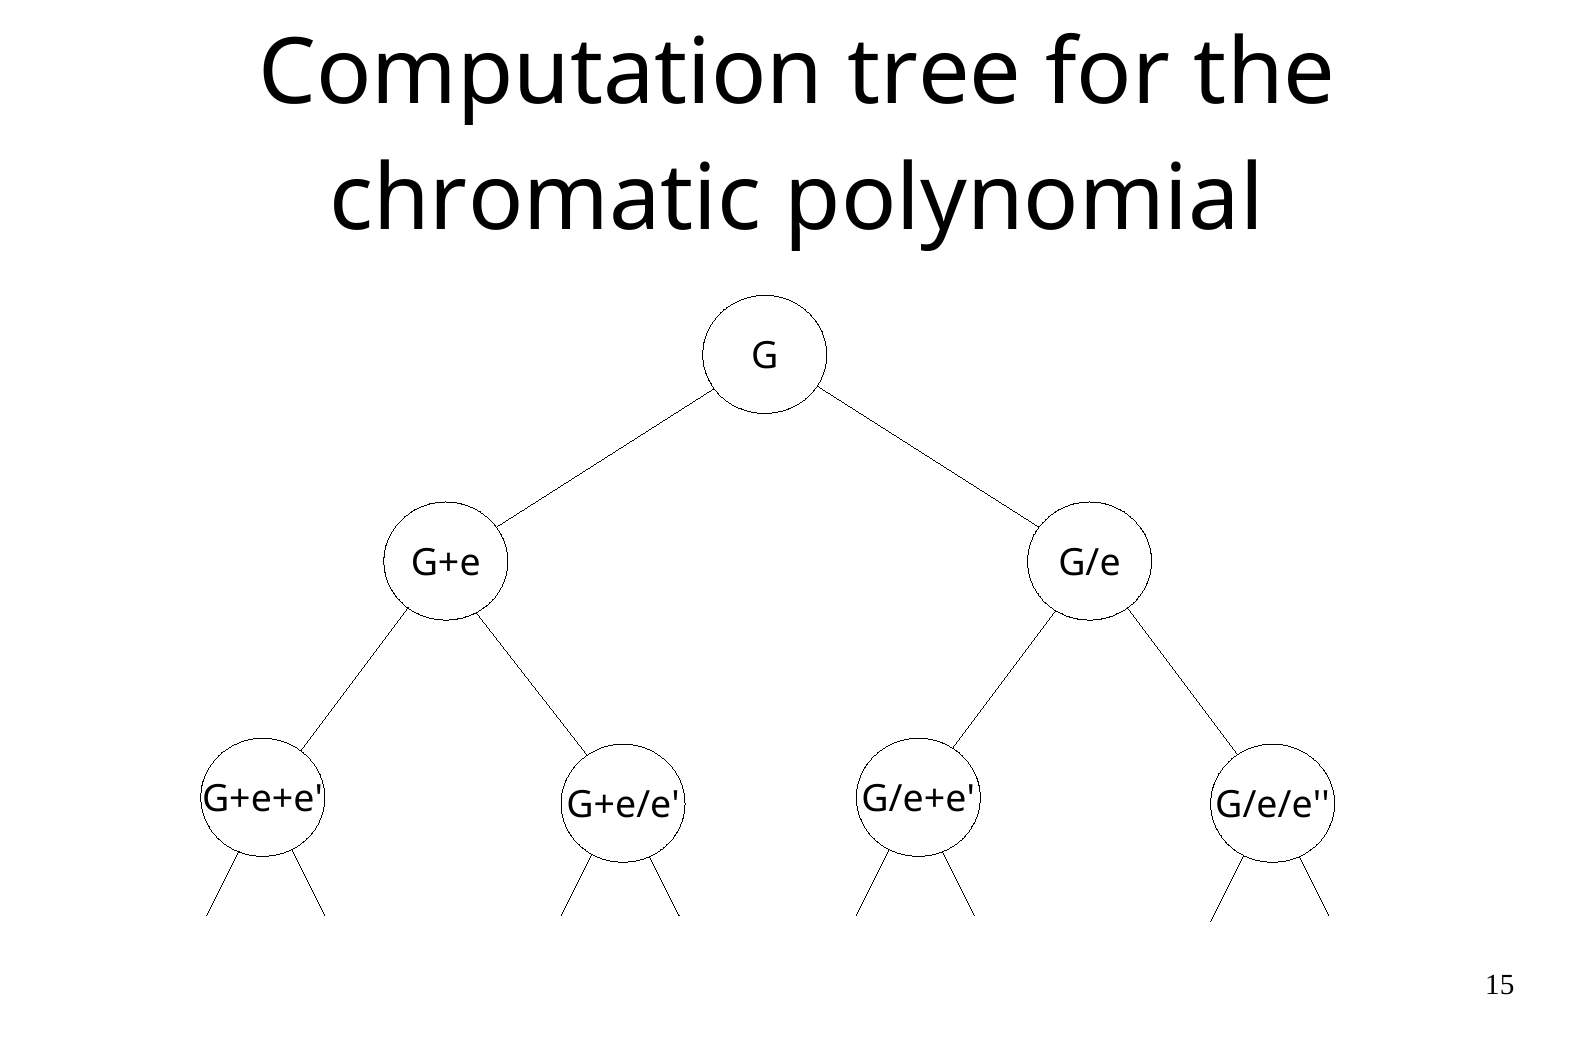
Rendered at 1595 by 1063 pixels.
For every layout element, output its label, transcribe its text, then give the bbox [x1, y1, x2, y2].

text_box G+e/e' [561, 744, 686, 863]
title Computation tree for the chromatic polynomial [79, 32, 1515, 230]
text_box G/e+e' [856, 738, 981, 857]
text_box G/e/e'' [1210, 744, 1335, 863]
text_box G/e [1027, 501, 1152, 621]
text_box G [702, 295, 827, 414]
text_box G+e+e' [200, 738, 325, 857]
text_box G+e [383, 501, 508, 621]
